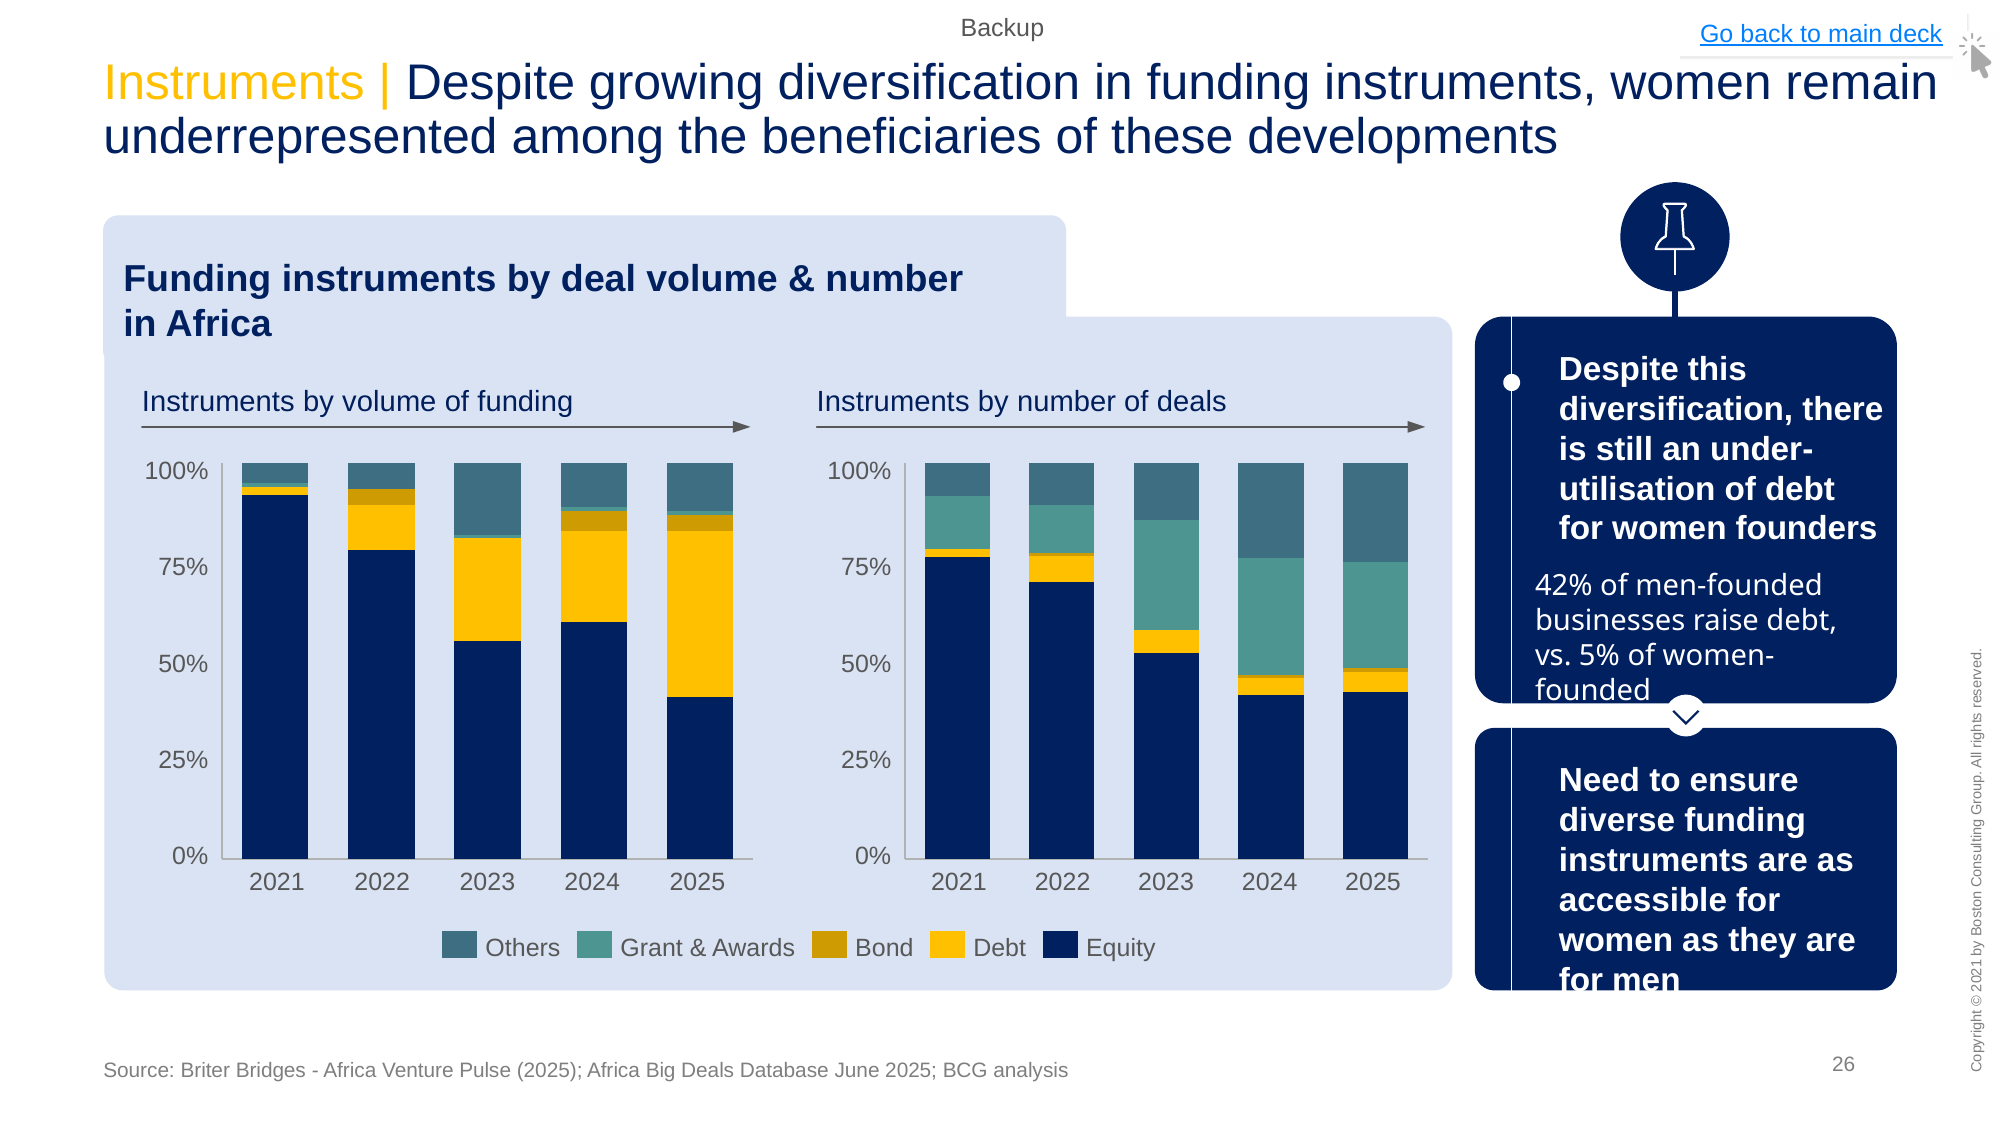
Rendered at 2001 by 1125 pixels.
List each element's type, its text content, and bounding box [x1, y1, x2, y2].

text_box 2025 [669, 862, 726, 895]
text_box 50% [841, 644, 891, 677]
text_box Equity [1086, 928, 1155, 962]
text_box [1717, 201, 1730, 272]
text_box Instruments by number of deals [817, 372, 1425, 426]
text_box [1620, 201, 1633, 272]
text_box [1640, 279, 1710, 292]
text_box Funding instruments by deal volume & number in Africa [123, 254, 987, 297]
chart [894, 455, 1439, 868]
text_box [1474, 316, 1511, 704]
picture [857, 0, 1144, 58]
text_box [1474, 727, 1511, 991]
text_box 75% [158, 548, 208, 581]
title Instruments | Despite growing diversification in funding instruments, women remain underrepresented among the beneficiaries of these developments [103, 55, 1951, 165]
text_box 2024 [564, 862, 621, 895]
text_box [1636, 182, 1714, 198]
text_box 2022 [354, 862, 411, 895]
text_box Others [485, 928, 560, 962]
text_box Need to ensure diverse funding instruments are as accessible for women as they are for men [1512, 758, 1887, 961]
text_box 100% [145, 452, 208, 485]
chart [211, 455, 765, 868]
text_box 75% [841, 548, 891, 581]
text_box 25% [841, 740, 891, 773]
text_box 2023 [459, 862, 516, 895]
text_box [1810, 487, 1817, 497]
text_box [1619, 977, 1625, 991]
text_box Despite this diversification, there is still an under-utilisation of debt for women founders [1512, 347, 1887, 487]
text_box 2023 [1138, 862, 1195, 895]
text_box Source: Briter Bridges - Africa Venture Pulse (2025); Africa Big Deals Database June 2025; BCG analysis [103, 1059, 1585, 1082]
text_box 2025 [1345, 862, 1402, 895]
text_box 50% [158, 644, 208, 677]
text_box [1629, 977, 1635, 991]
text_box 2024 [1241, 862, 1299, 895]
text_box 0% [172, 836, 208, 870]
picture [1633, 198, 1717, 279]
text_box [1771, 487, 1778, 497]
text_box 2021 [930, 862, 988, 895]
text_box Bond [855, 928, 913, 962]
text_box [103, 215, 1453, 991]
text_box [1680, 487, 1688, 497]
text_box 2022 [1034, 862, 1091, 895]
text_box 100% [827, 452, 891, 485]
text_box 42% of men-founded businesses raise debt, vs. 5% of women-founded [1520, 558, 1873, 681]
text_box [1512, 316, 1897, 991]
text_box 25% [158, 740, 208, 773]
text_box [1575, 976, 1583, 988]
text_box Debt [973, 928, 1026, 962]
text_box 0% [855, 836, 891, 870]
text_box Go back to main deck [1676, 10, 1967, 56]
text_box [1667, 977, 1674, 991]
text_box Grant & Awards [620, 928, 795, 962]
text_box [1730, 487, 1738, 497]
text_box [1512, 316, 1672, 347]
text_box [1565, 487, 1571, 497]
text_box Instruments by volume of funding [142, 372, 751, 426]
picture [1953, 31, 2000, 79]
text_box 2021 [248, 862, 306, 895]
